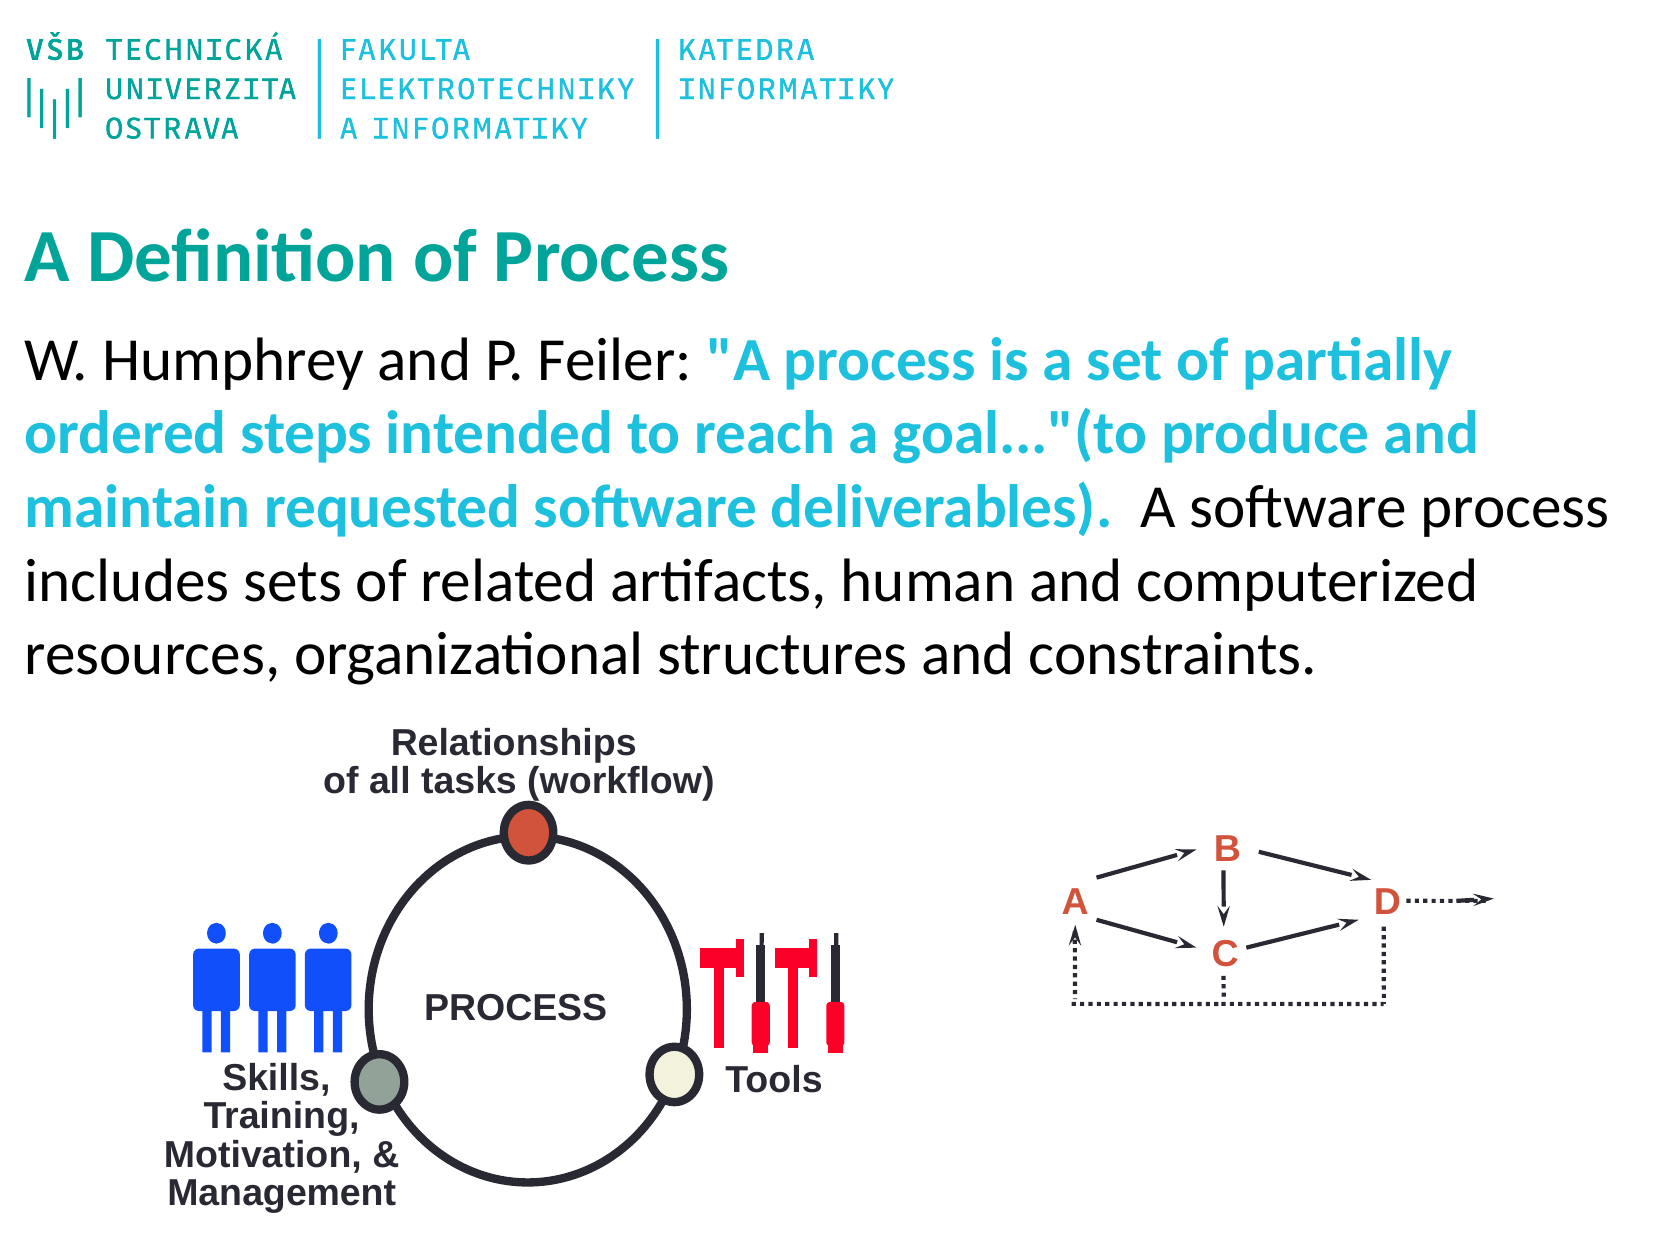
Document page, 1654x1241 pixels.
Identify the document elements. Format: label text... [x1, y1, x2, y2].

text_box [829, 1047, 841, 1051]
text_box Skills, Training, Motivation, & Management [153, 1055, 410, 1218]
text_box B [1203, 826, 1252, 873]
text_box Relationships of all tasks (workflow) [312, 745, 726, 806]
title A Definition of Process [24, 169, 1629, 301]
text_box [702, 950, 737, 1044]
text_box [649, 1046, 700, 1103]
text_box Tools [715, 1057, 844, 1105]
text_box A [1051, 879, 1100, 927]
text_box [207, 922, 226, 944]
text_box [193, 948, 240, 1053]
text_box [777, 950, 812, 1044]
text_box C [1201, 931, 1250, 978]
text_box [304, 948, 352, 1053]
text_box [503, 806, 554, 861]
text_box D [1363, 879, 1412, 927]
list W. Humphrey and P. Feiler: "A process is a set of partially ordered steps intended to reach a goal..."(to produce and maintain requested software deliverables). A software process includes sets of related artifacts, human and computerized resources, organizational structures and constraints. [24, 318, 1629, 745]
text_box [249, 948, 296, 1053]
text_box PROCESS [413, 984, 618, 1033]
text_box [263, 922, 282, 944]
picture [26, 31, 894, 139]
text_box [828, 947, 843, 1044]
text_box [755, 1047, 767, 1051]
text_box [319, 922, 338, 944]
text_box [753, 947, 768, 1044]
